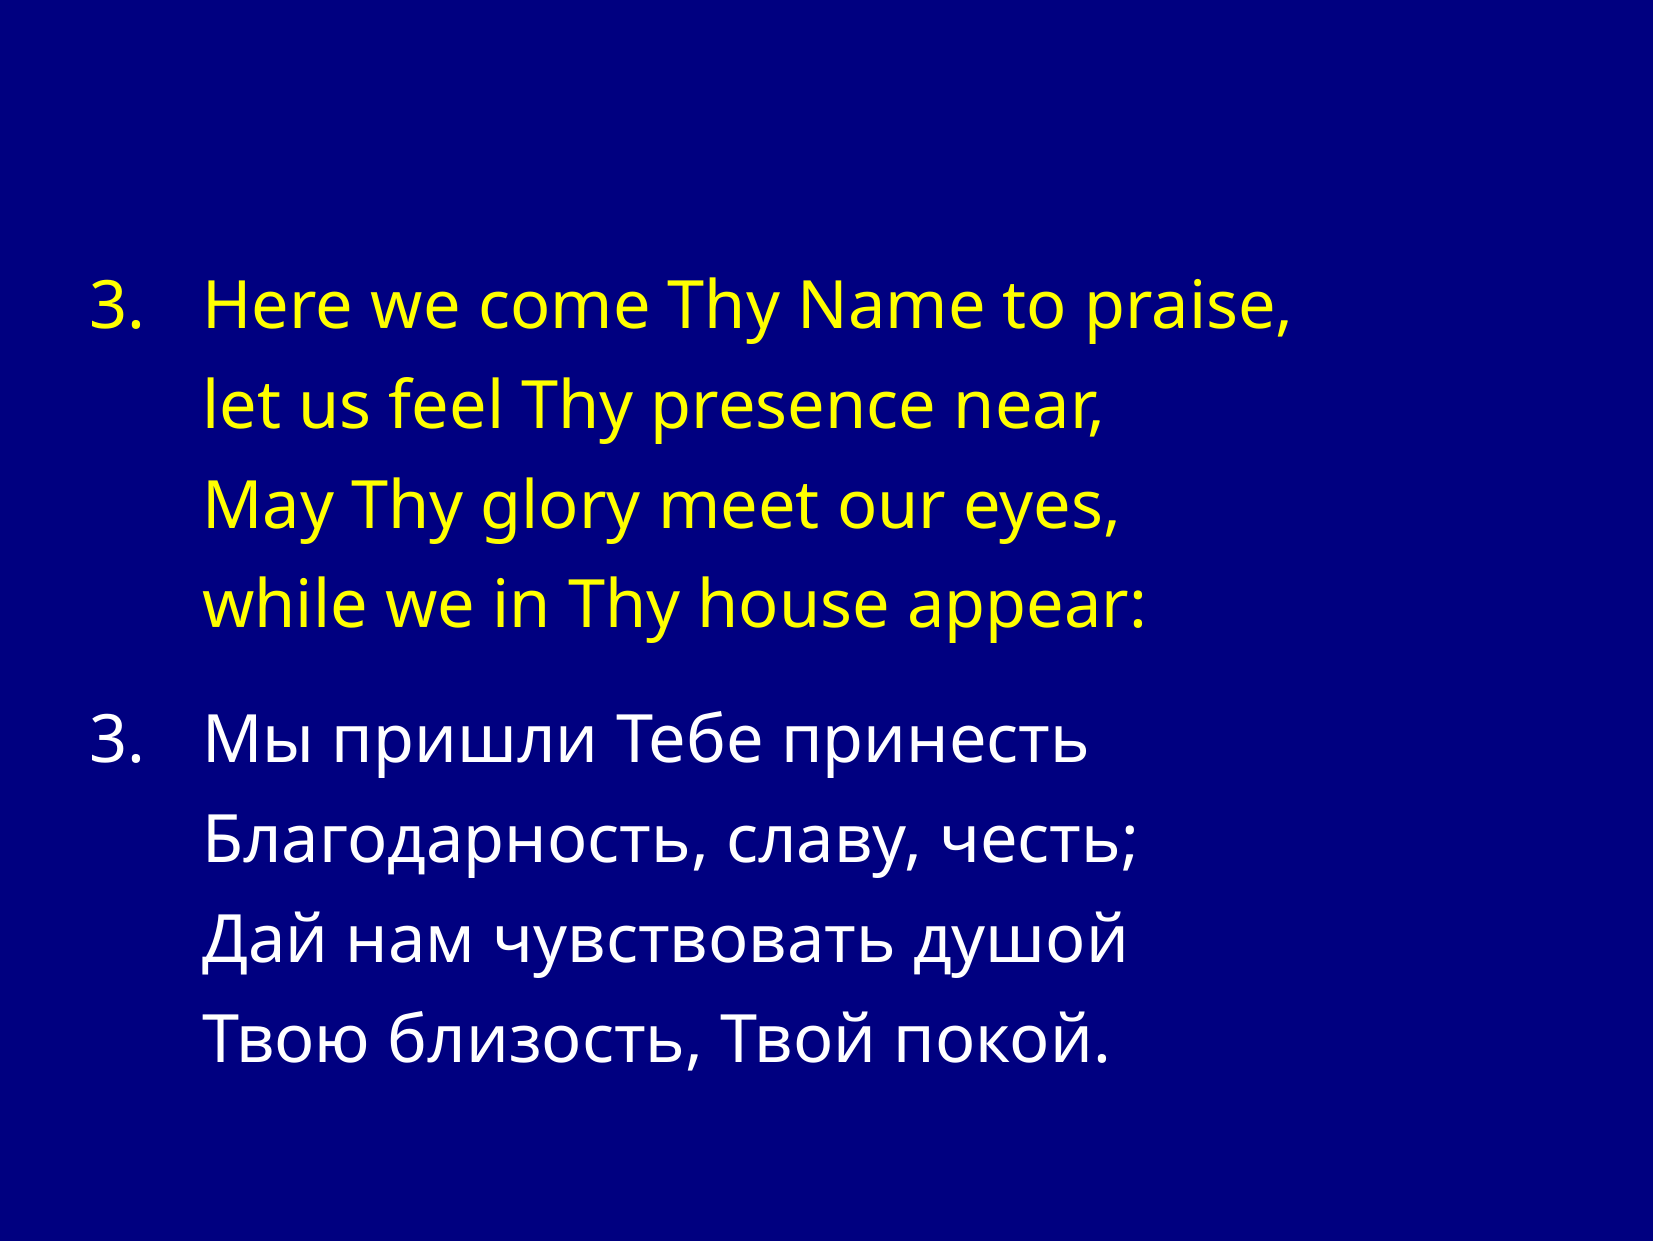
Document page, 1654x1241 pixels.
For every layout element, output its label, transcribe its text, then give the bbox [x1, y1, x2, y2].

text_box 3. Мы пришли Тебе принесть Благодарность, славу, честь; Дай нам чувствовать душой Твою близость, Твой покой. [75, 675, 1576, 1163]
text_box 3. Here we come Thy Name to praise, let us feel Thy presence near, May Thy glory meet our eyes, while we in Thy house appear: [75, 150, 1576, 638]
